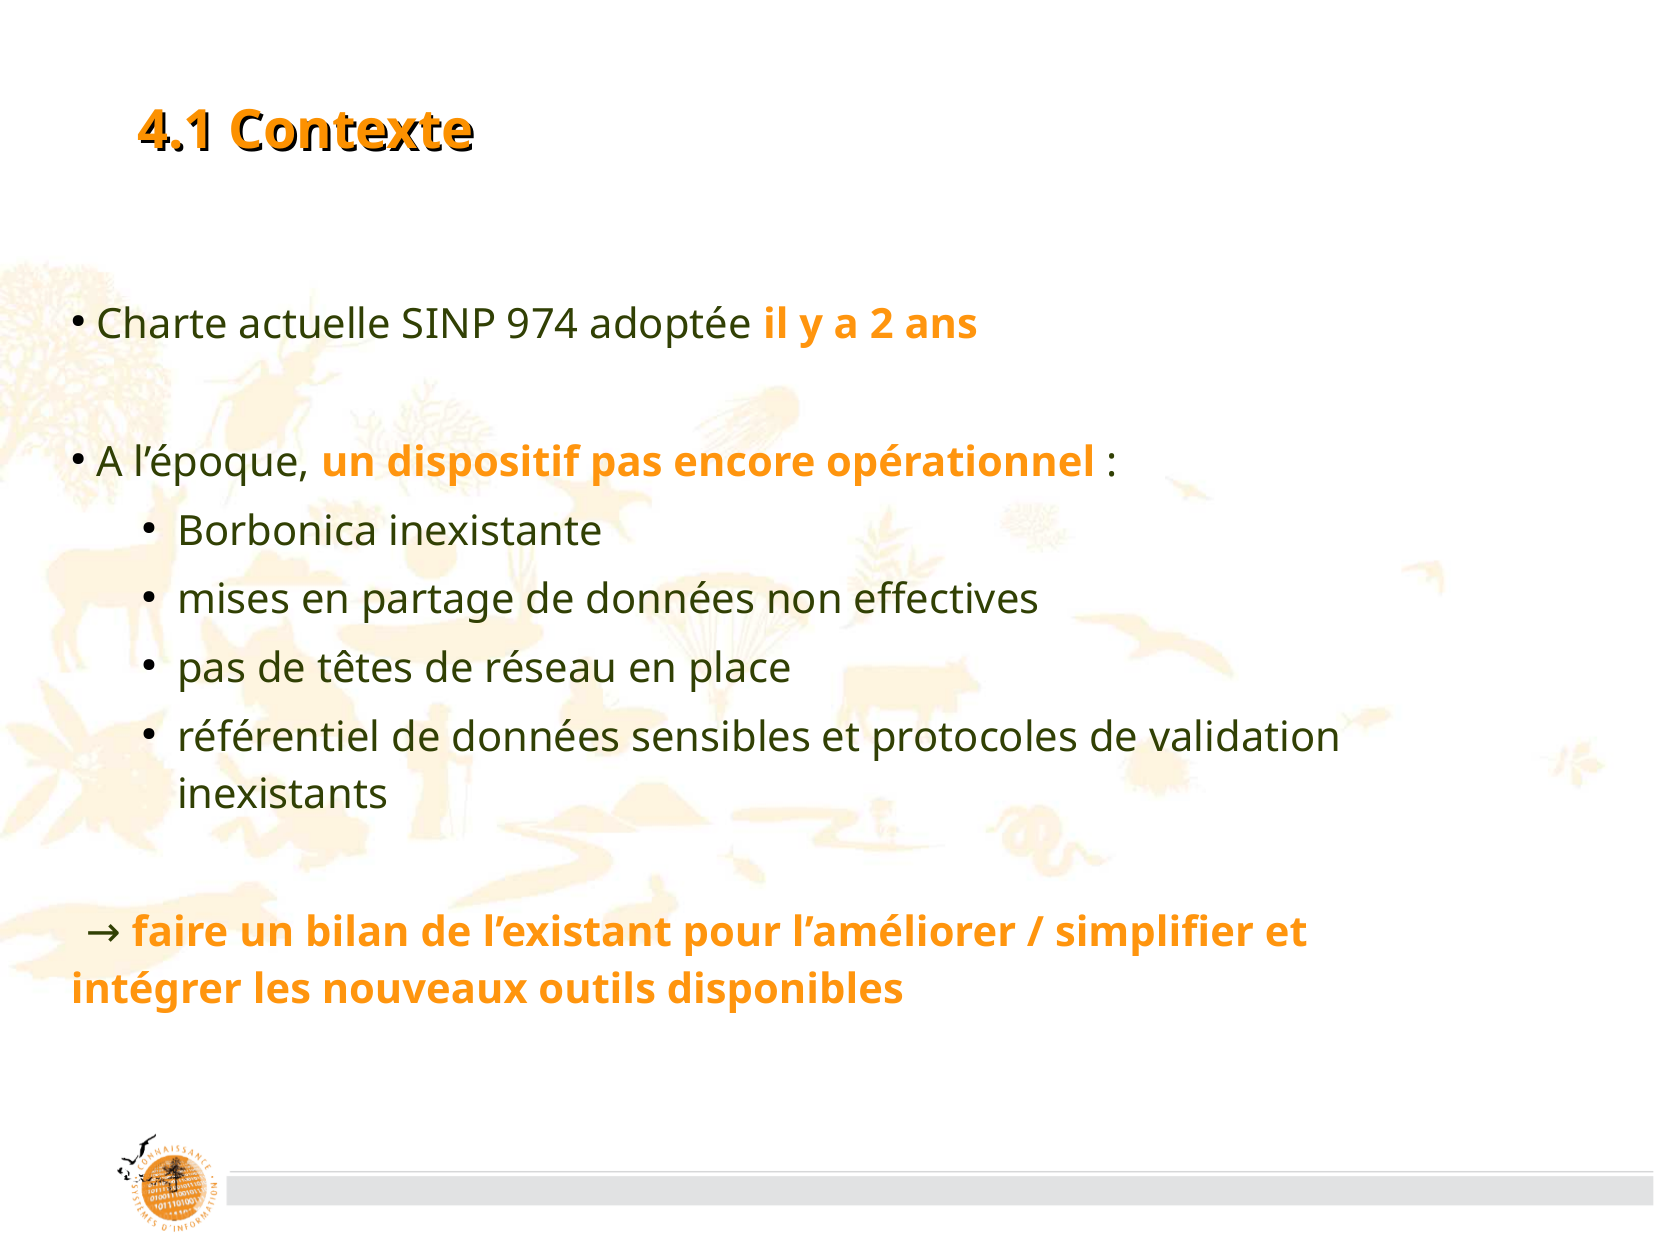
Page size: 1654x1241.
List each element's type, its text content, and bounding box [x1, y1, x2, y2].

text_box Charte actuelle SINP 974 adoptée il y a 2 ans A l’époque, un dispositif pas encore opérationnel : Borbonica inexistante mises en partage de données non effectives pas de têtes de réseau en place référentiel de données sensibles et protocoles de validation inexistants → faire un bilan de l’existant pour l’améliorer / simplifier et intégrer les nouveaux outils disponibles [70, 259, 1453, 1119]
picture [0, 0, 1654, 1241]
title 4.1 Contexte [118, 49, 1607, 207]
